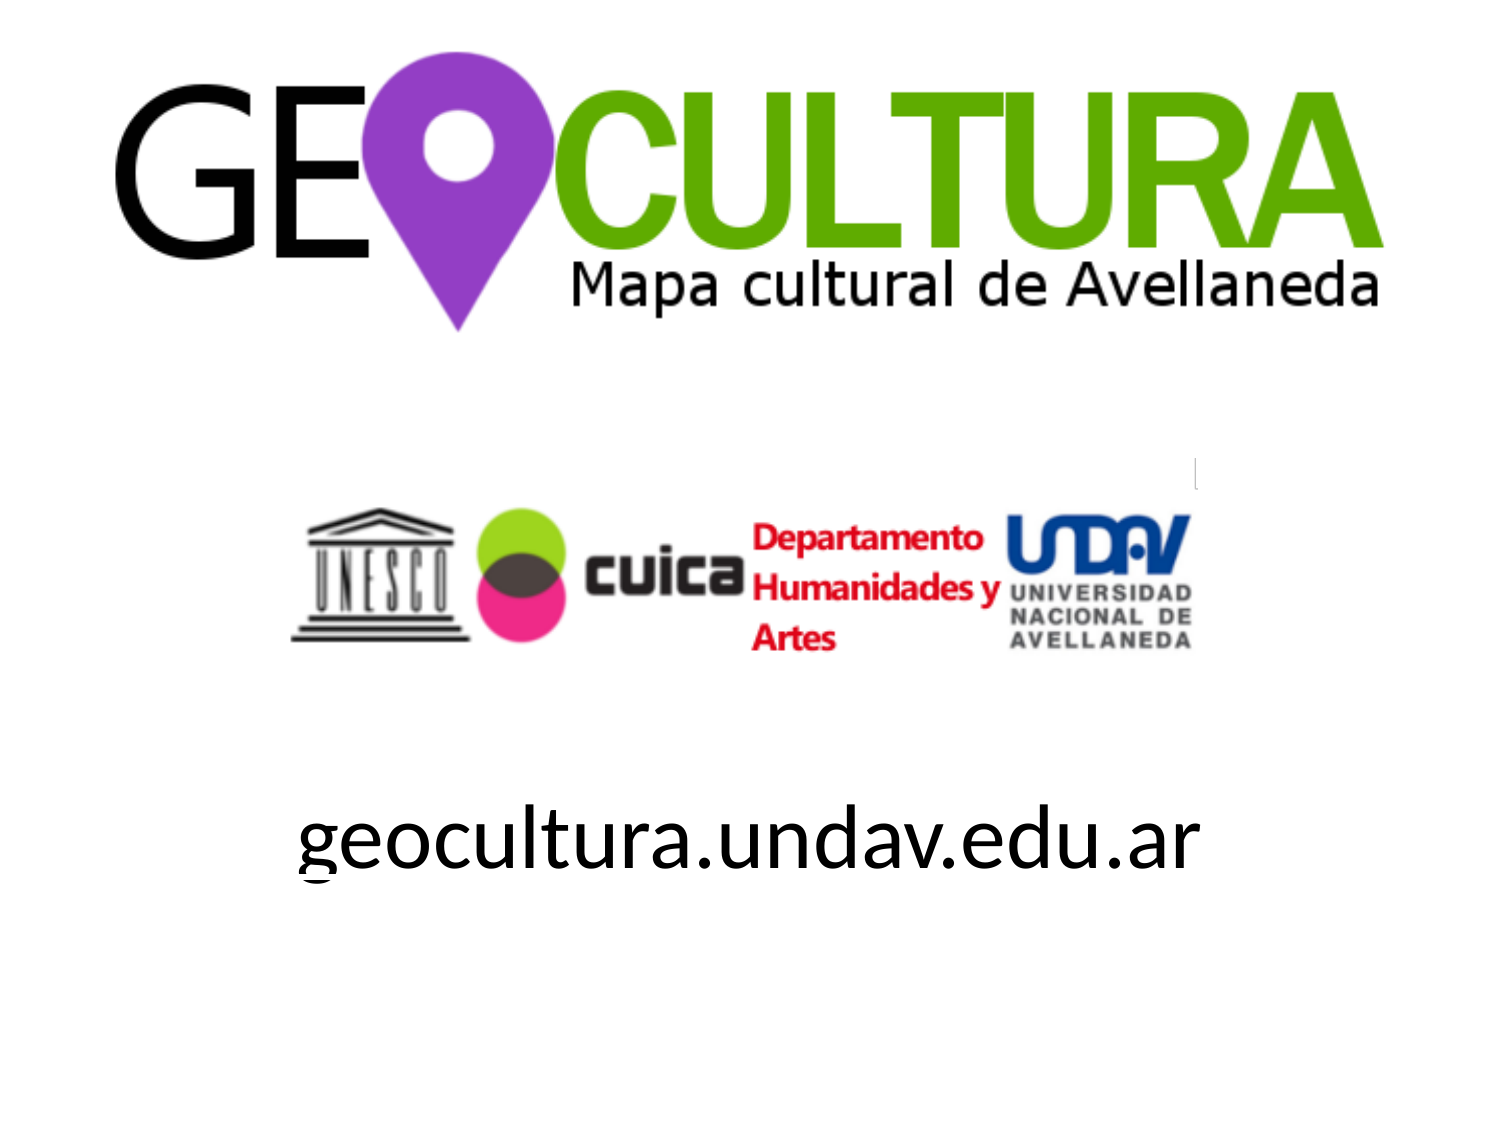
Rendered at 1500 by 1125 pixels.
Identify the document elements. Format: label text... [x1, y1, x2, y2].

picture [283, 458, 1198, 674]
picture [112, 0, 1394, 373]
text_box geocultura.undav.edu.ar [74, 708, 1425, 956]
